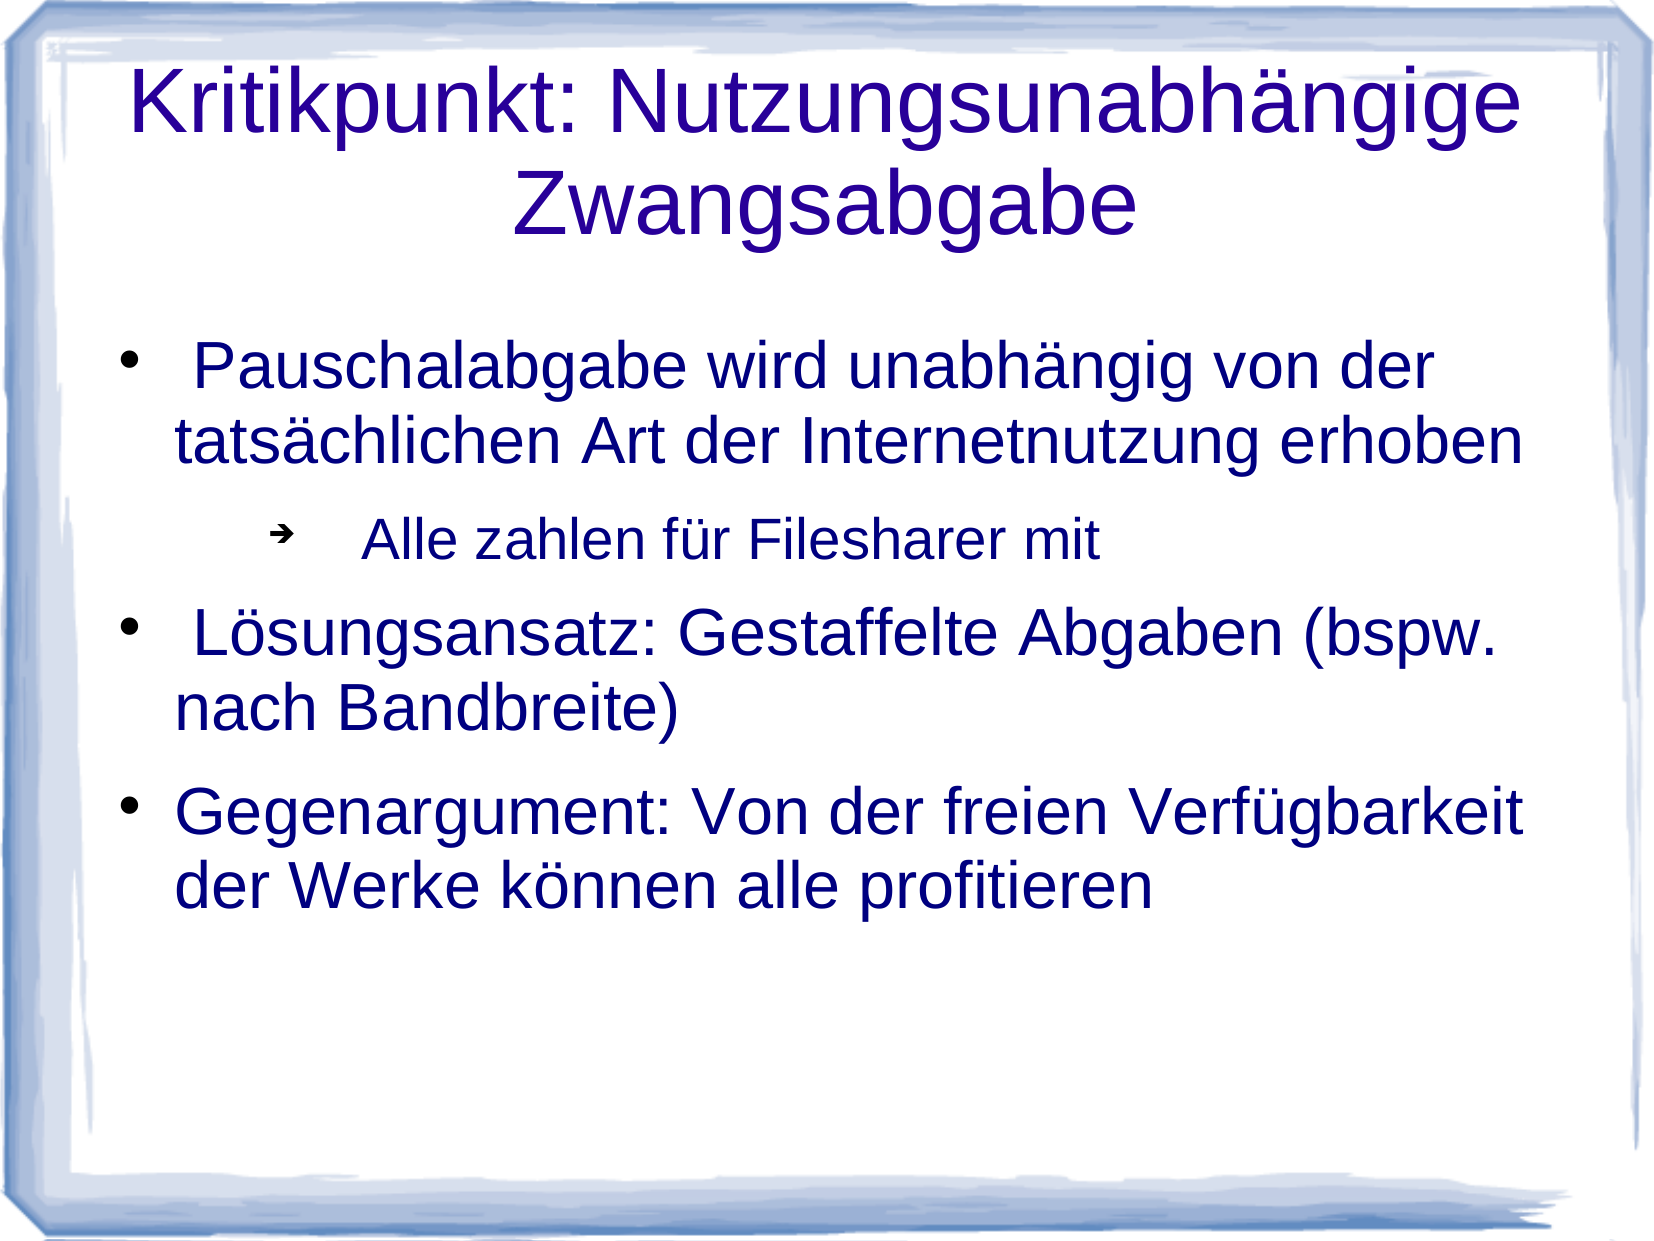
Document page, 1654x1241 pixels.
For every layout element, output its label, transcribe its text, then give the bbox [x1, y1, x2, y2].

title Kritikpunkt: Nutzungsunabhängige Zwangsabgabe [82, 49, 1571, 257]
list Pauschalabgabe wird unabhängig von der tatsächlichen Art der Internetnutzung erhoben Alle zahlen für Filesharer mit Lösungsansatz: Gestaffelte Abgaben (bspw. nach Bandbreite) Gegenargument: Von der freien Verfügbarkeit der Werke können alle profitieren [118, 324, 1571, 1004]
picture [0, 0, 1654, 1241]
